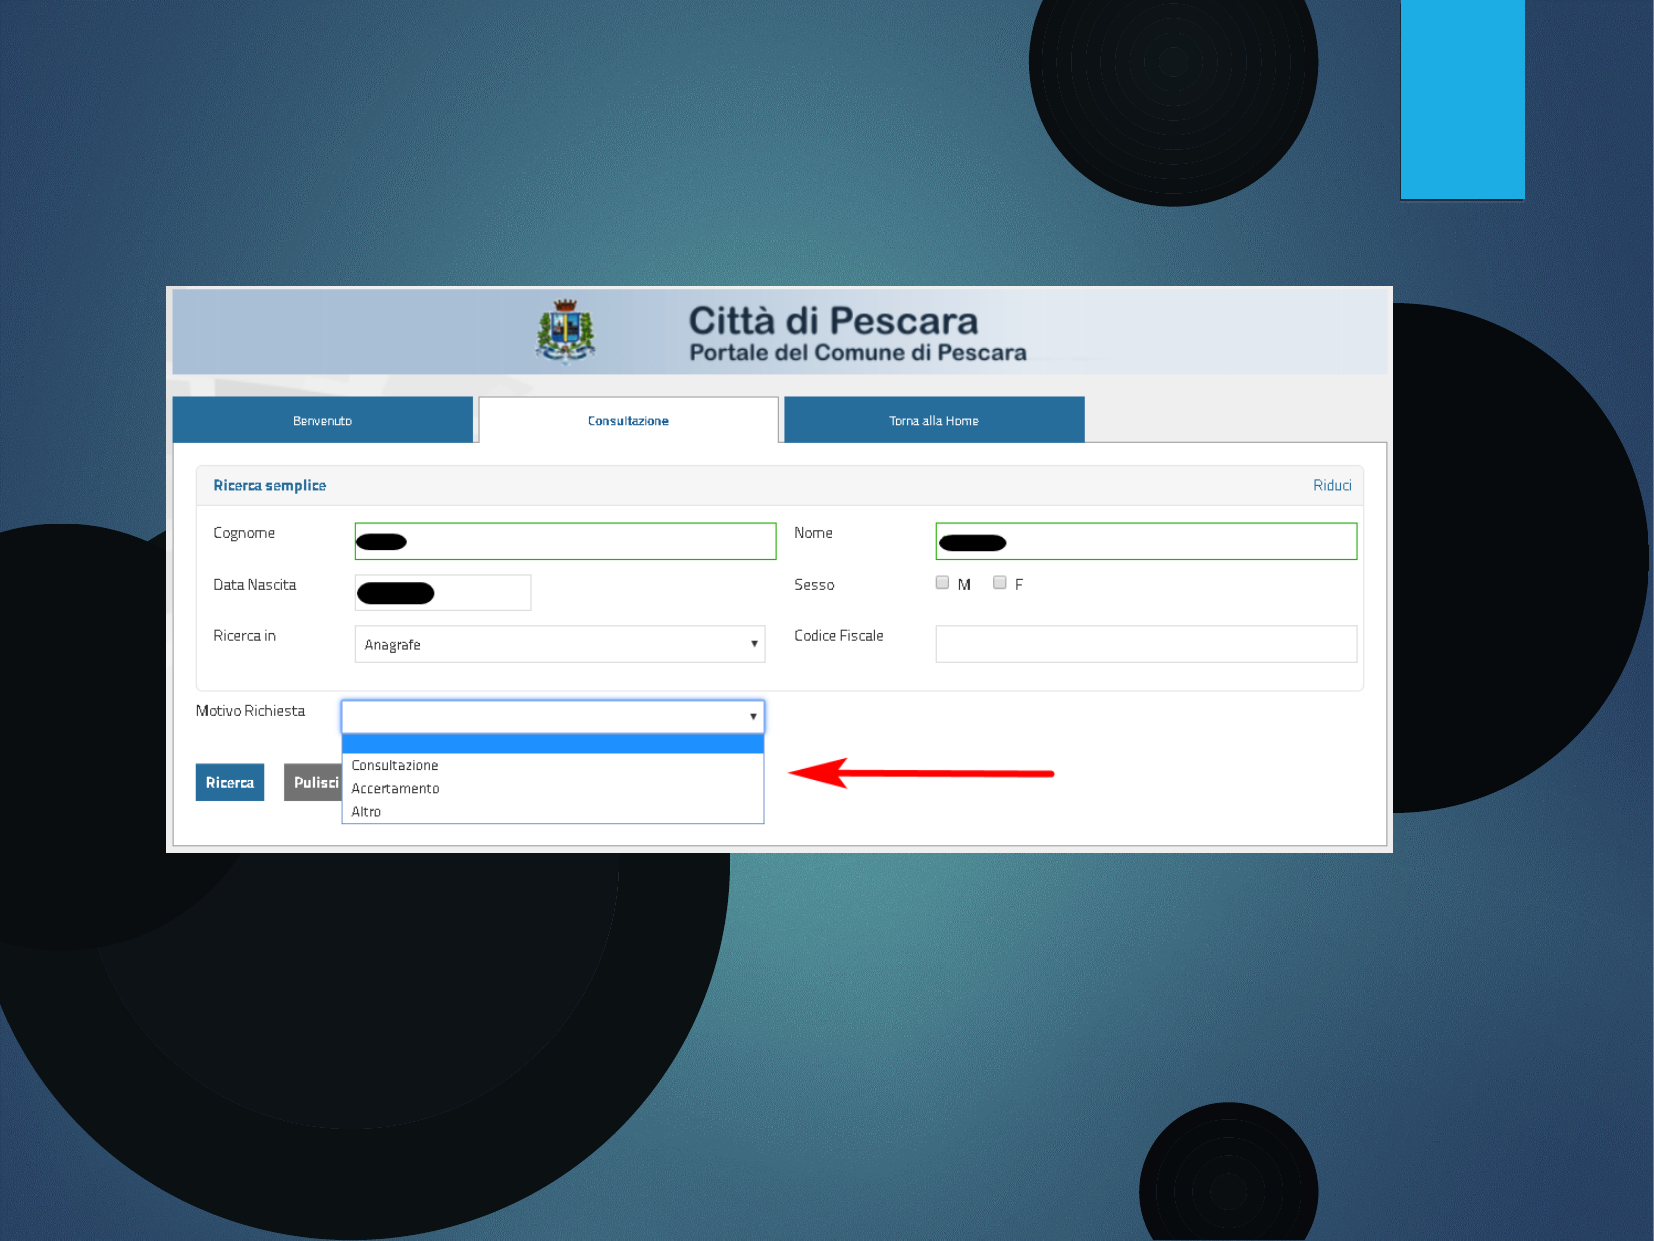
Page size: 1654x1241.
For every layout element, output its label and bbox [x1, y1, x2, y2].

picture [166, 286, 1393, 853]
